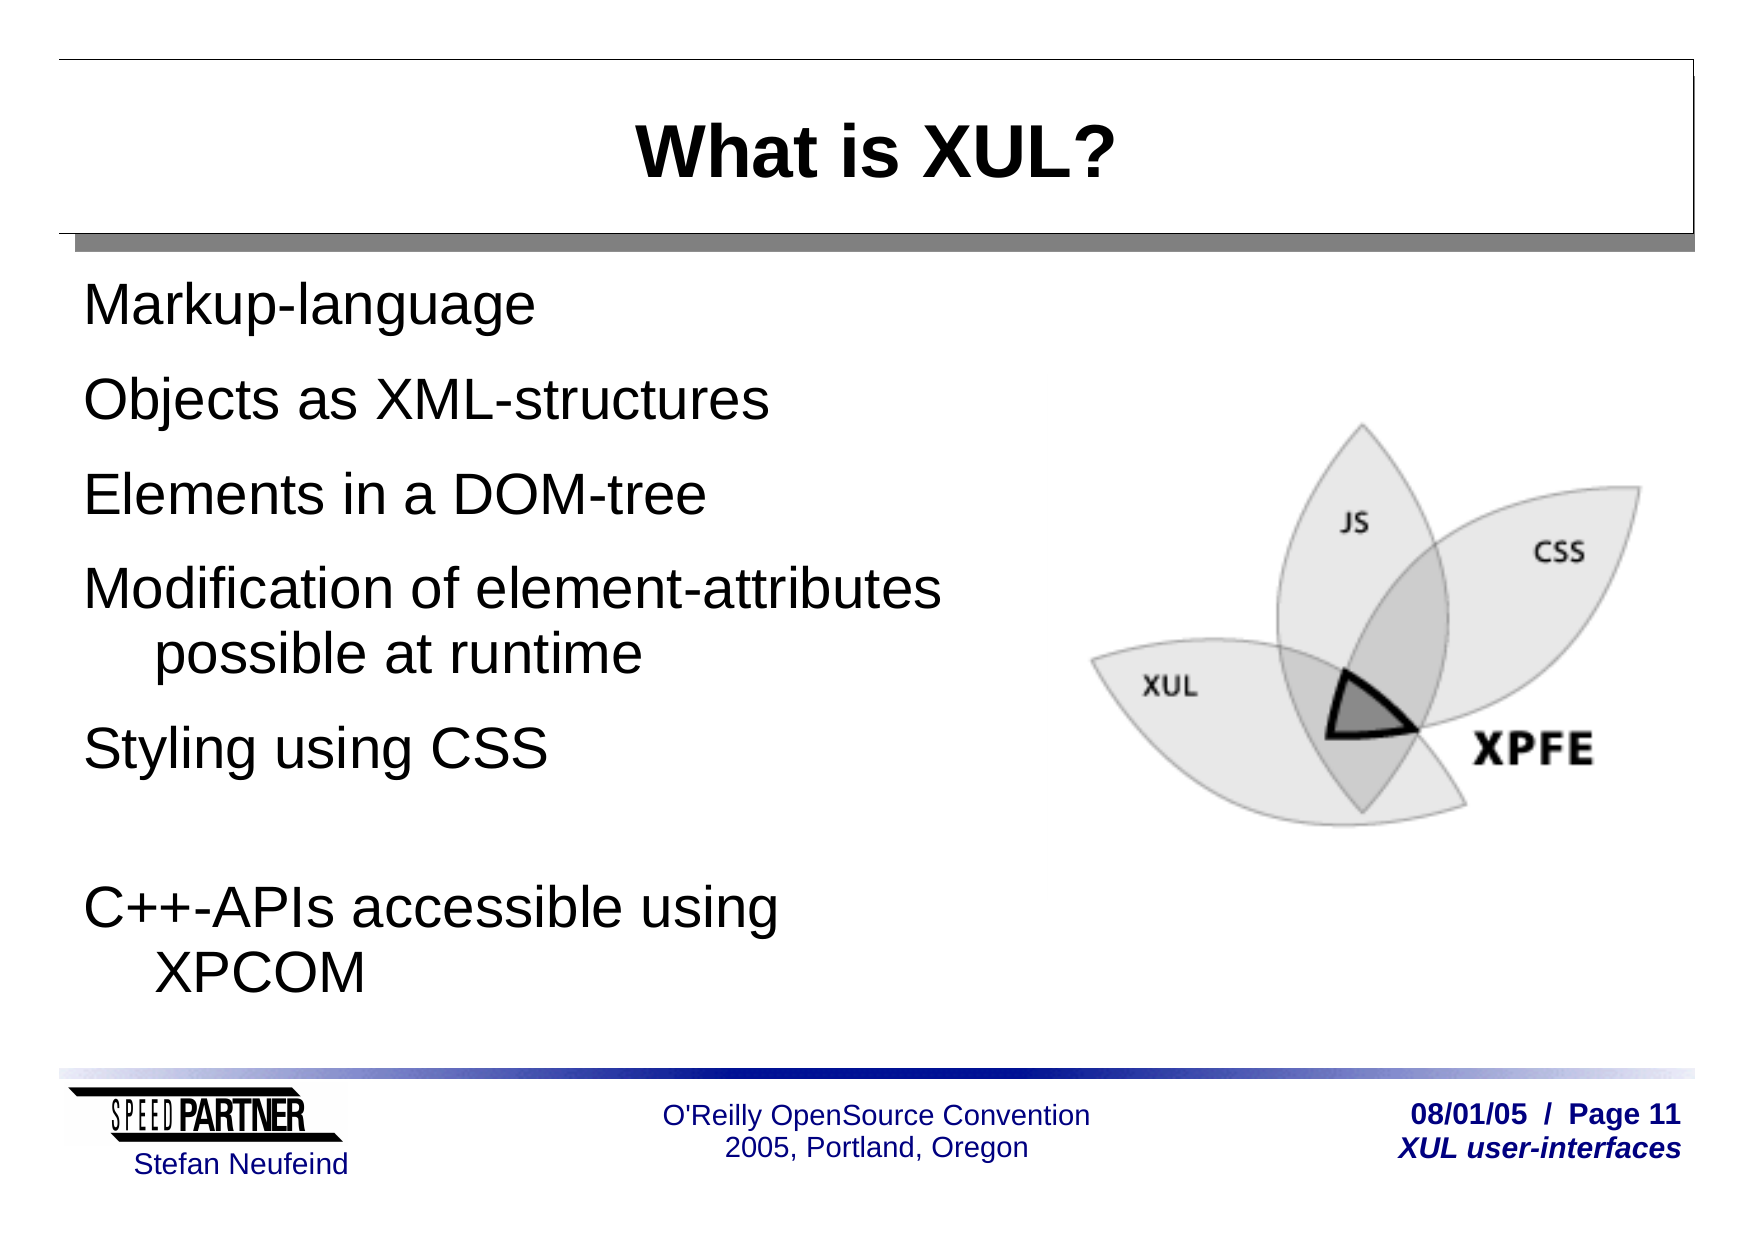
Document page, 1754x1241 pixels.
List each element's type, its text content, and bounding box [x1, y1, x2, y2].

picture [59, 1068, 1695, 1079]
list Markup-language Objects as XML-structures Elements in a DOM-tree Modification of element-attributes possible at runtime Styling using CSS C++-APIs accessible using XPCOM [71, 272, 985, 1055]
title What is XUL? [59, 59, 1695, 244]
picture [64, 1082, 348, 1146]
picture [1046, 374, 1694, 900]
